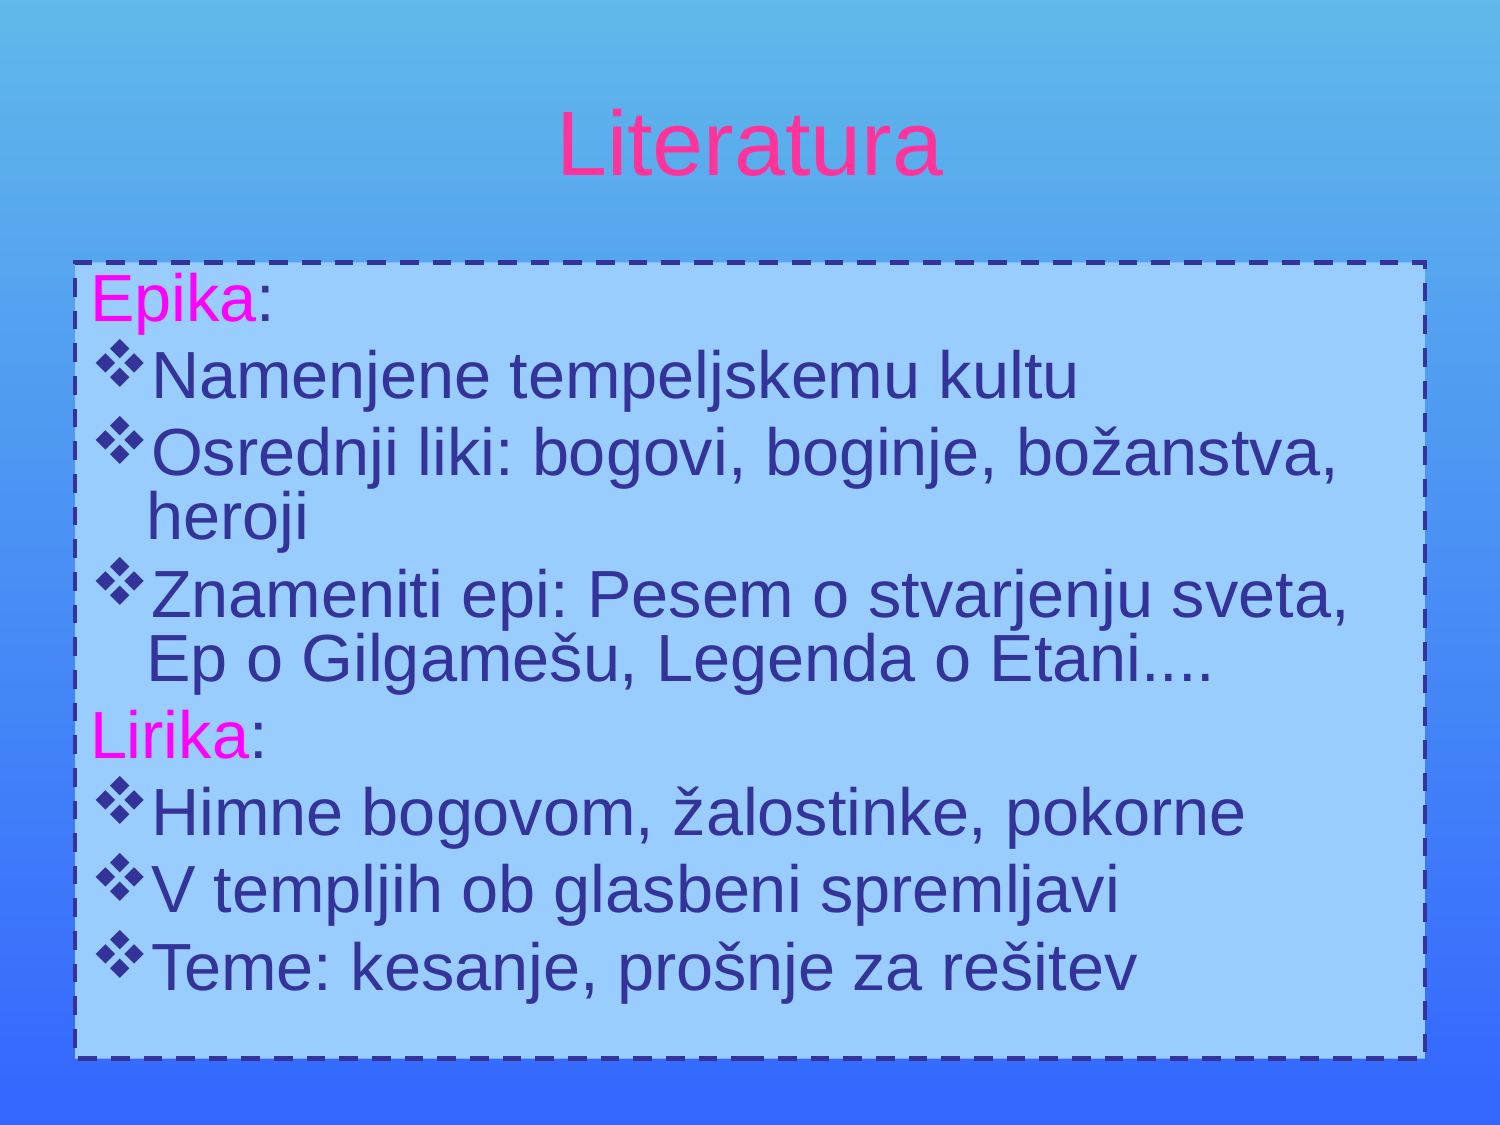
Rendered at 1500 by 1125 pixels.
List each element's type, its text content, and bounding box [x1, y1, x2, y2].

title Literatura [75, 45, 1425, 233]
list Epika: Namenjene tempeljskemu kultu Osrednji liki: bogovi, boginje, božanstva, heroji Znameniti epi: Pesem o stvarjenju sveta, Ep o Gilgamešu, Legenda o Etani.... Lirika: Himne bogovom, žalostinke, pokorne V templjih ob glasbeni spremljavi Teme: kesanje, prošnje za rešitev [75, 262, 1425, 1059]
